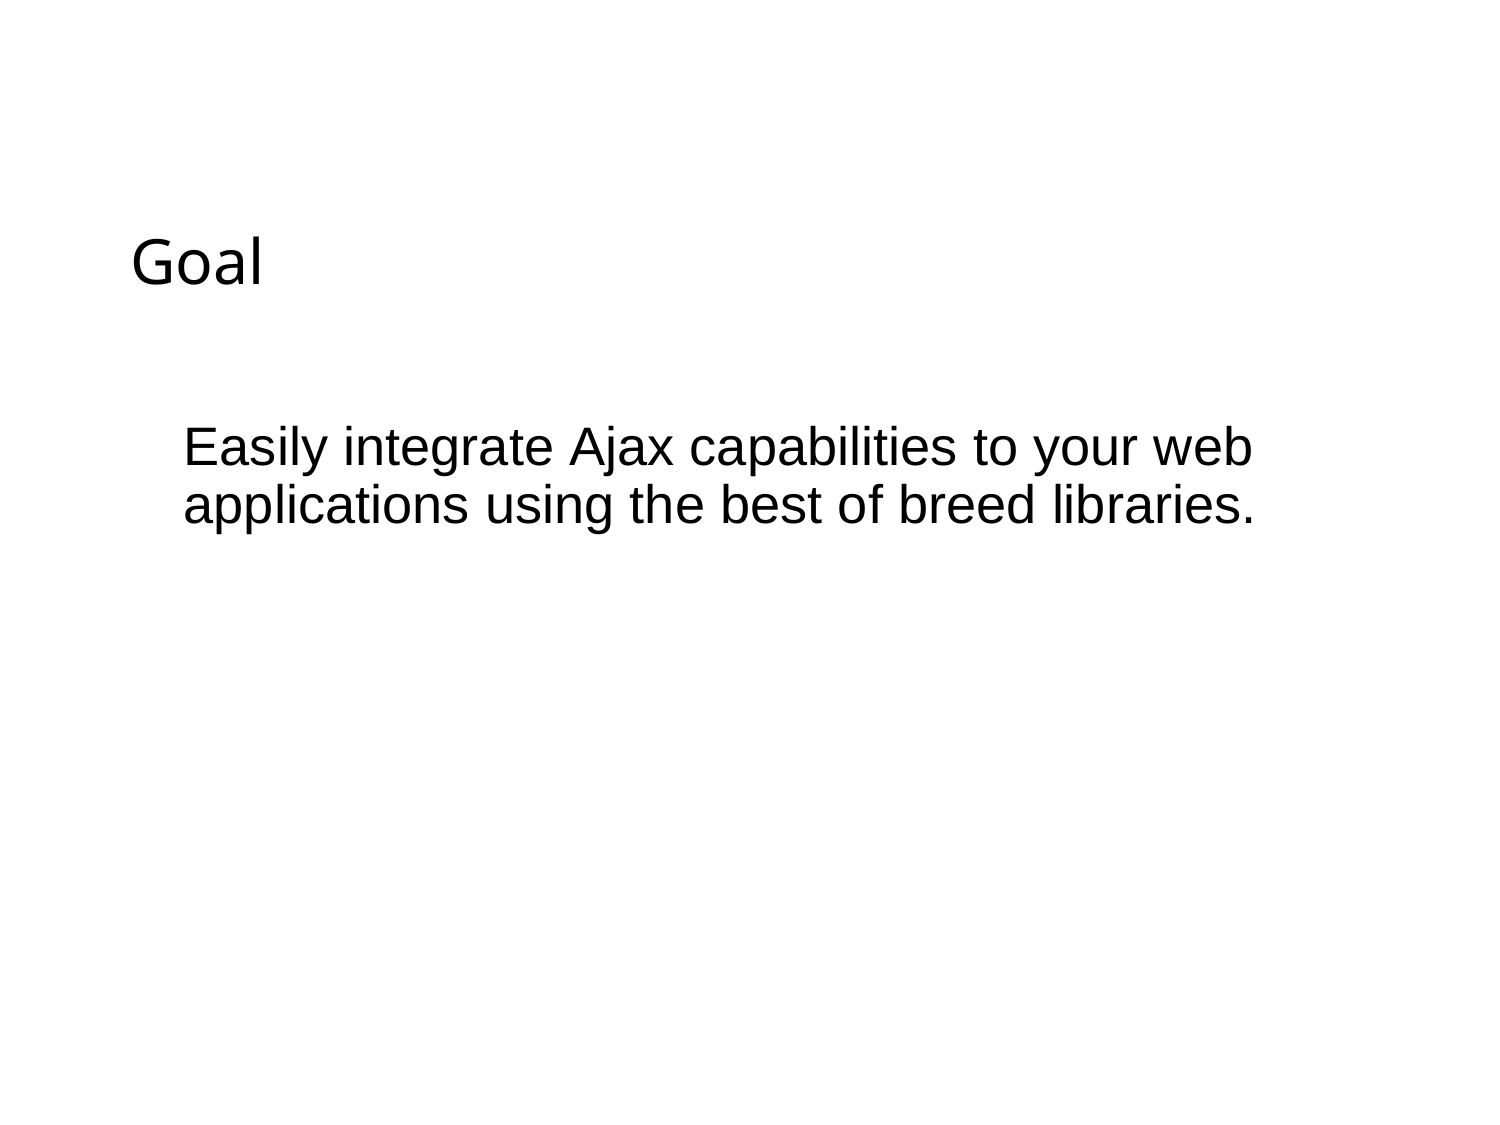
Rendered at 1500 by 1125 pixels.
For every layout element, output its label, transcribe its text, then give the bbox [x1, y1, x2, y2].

text_box Easily integrate Ajax capabilities to your web applications using the best of breed libraries. [150, 412, 1460, 712]
title Goal [130, 156, 1338, 369]
